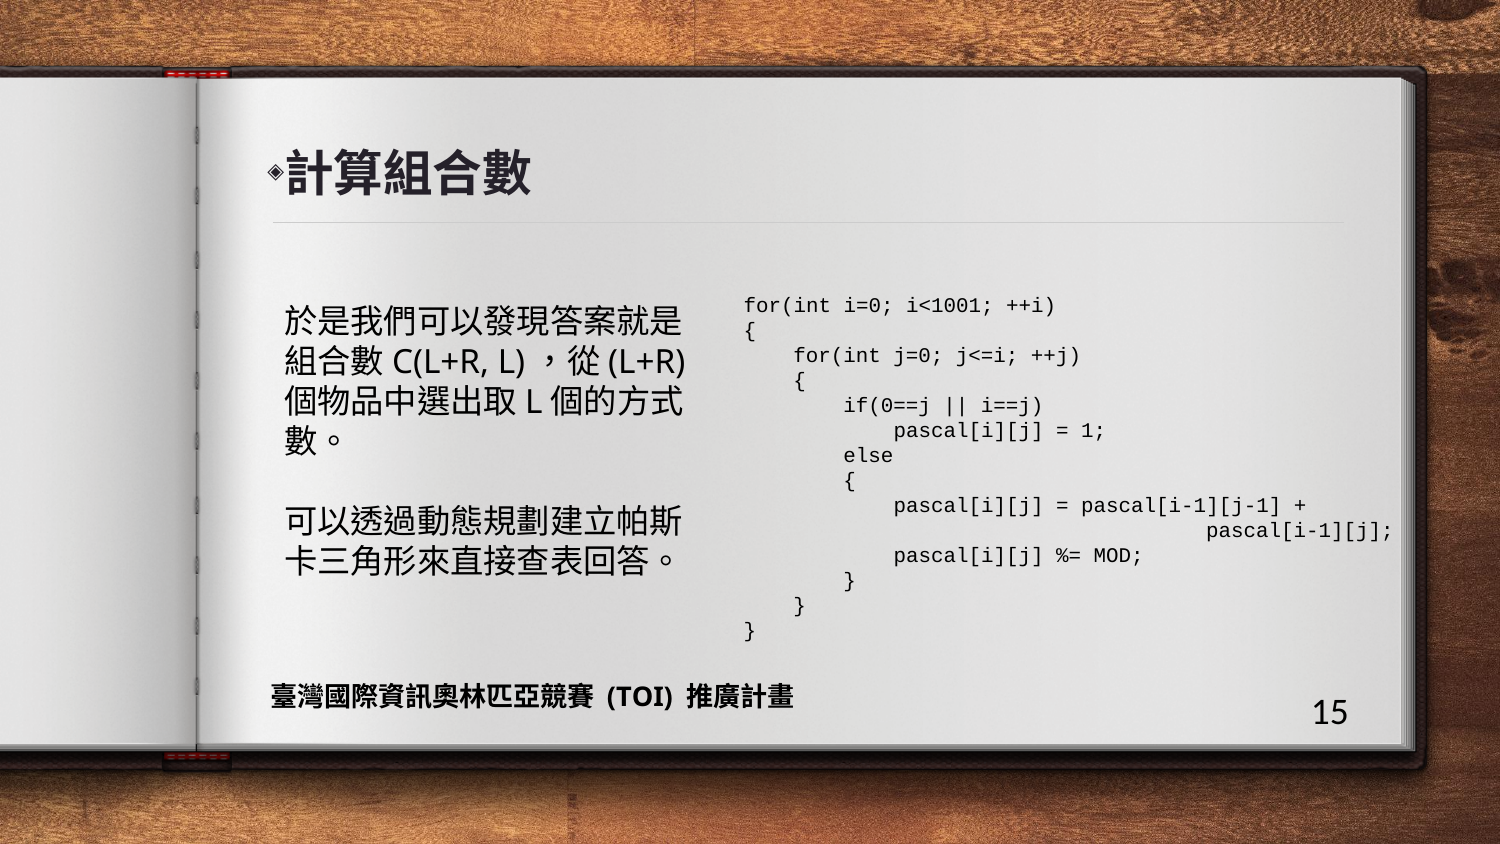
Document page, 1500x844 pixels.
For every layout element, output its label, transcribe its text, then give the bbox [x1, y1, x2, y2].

text_box for(int i=0; i<1001; ++i) { for(int j=0; j<=i; ++j) { if(0==j || i==j) pascal[i][j] = 1; else { pascal[i][j] = pascal[i-1][j-1] + pascal[i-1][j]; pascal[i][j] %= MOD; } } } [678, 284, 1500, 654]
text_box 於是我們可以發現答案就是組合數C(L+R, L)，從(L+R)個物品中選出取L個的方式數。 可以透過動態規劃建立帕斯卡三角形來直接查表回答。 [269, 293, 678, 551]
list 計算組合數 [252, 126, 1194, 216]
text_box [1295, 672, 1386, 737]
